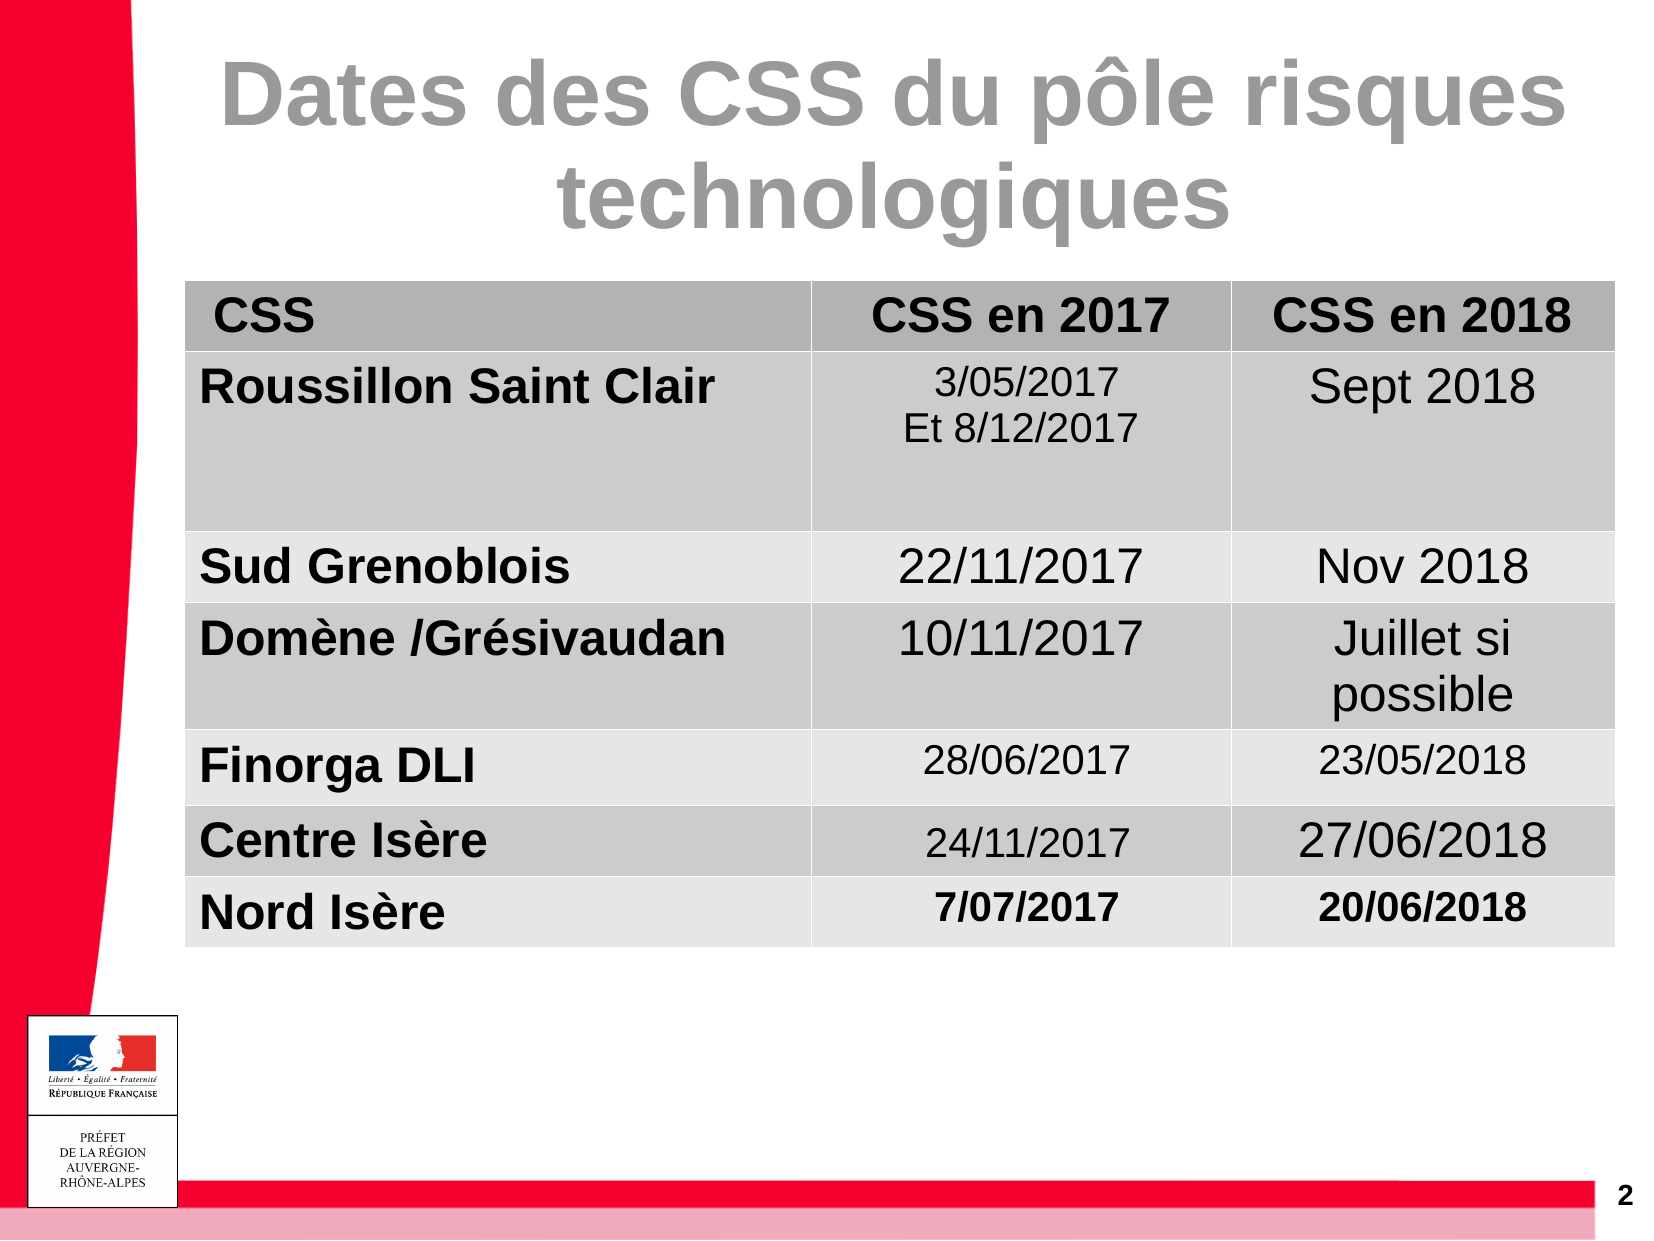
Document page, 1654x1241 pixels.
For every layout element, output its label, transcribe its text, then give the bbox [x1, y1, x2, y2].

table_cell Sept 2018 [1232, 352, 1615, 531]
table_cell Nov 2018 [1232, 532, 1615, 602]
table_cell Centre Isère [185, 806, 811, 876]
table_header CSS [185, 281, 811, 351]
table_cell Domène /Grésivaudan [185, 603, 811, 729]
table_cell 23/05/2018 [1232, 730, 1615, 805]
table_cell 28/06/2017 [812, 730, 1231, 805]
table_cell 27/06/2018 [1232, 806, 1615, 876]
table_cell 7/07/2017 [812, 877, 1231, 947]
table_cell Nord Isère [185, 877, 811, 947]
picture [0, 0, 1654, 1240]
table_header CSS en 2017 [812, 281, 1231, 351]
table_cell 22/11/2017 [812, 532, 1231, 602]
title Dates des CSS du pôle risques technologiques [136, 22, 1654, 269]
table_cell 3/05/2017 Et 8/12/2017 [812, 352, 1231, 531]
table_cell 24/11/2017 [812, 806, 1231, 876]
table_header CSS en 2018 [1232, 281, 1615, 351]
table_cell Sud Grenoblois [185, 532, 811, 602]
table_cell Finorga DLI [185, 730, 811, 805]
table_cell 10/11/2017 [812, 603, 1231, 729]
table_cell Juillet si possible [1232, 603, 1615, 729]
table_cell 20/06/2018 [1232, 877, 1615, 947]
table_cell Roussillon Saint Clair [185, 352, 811, 531]
